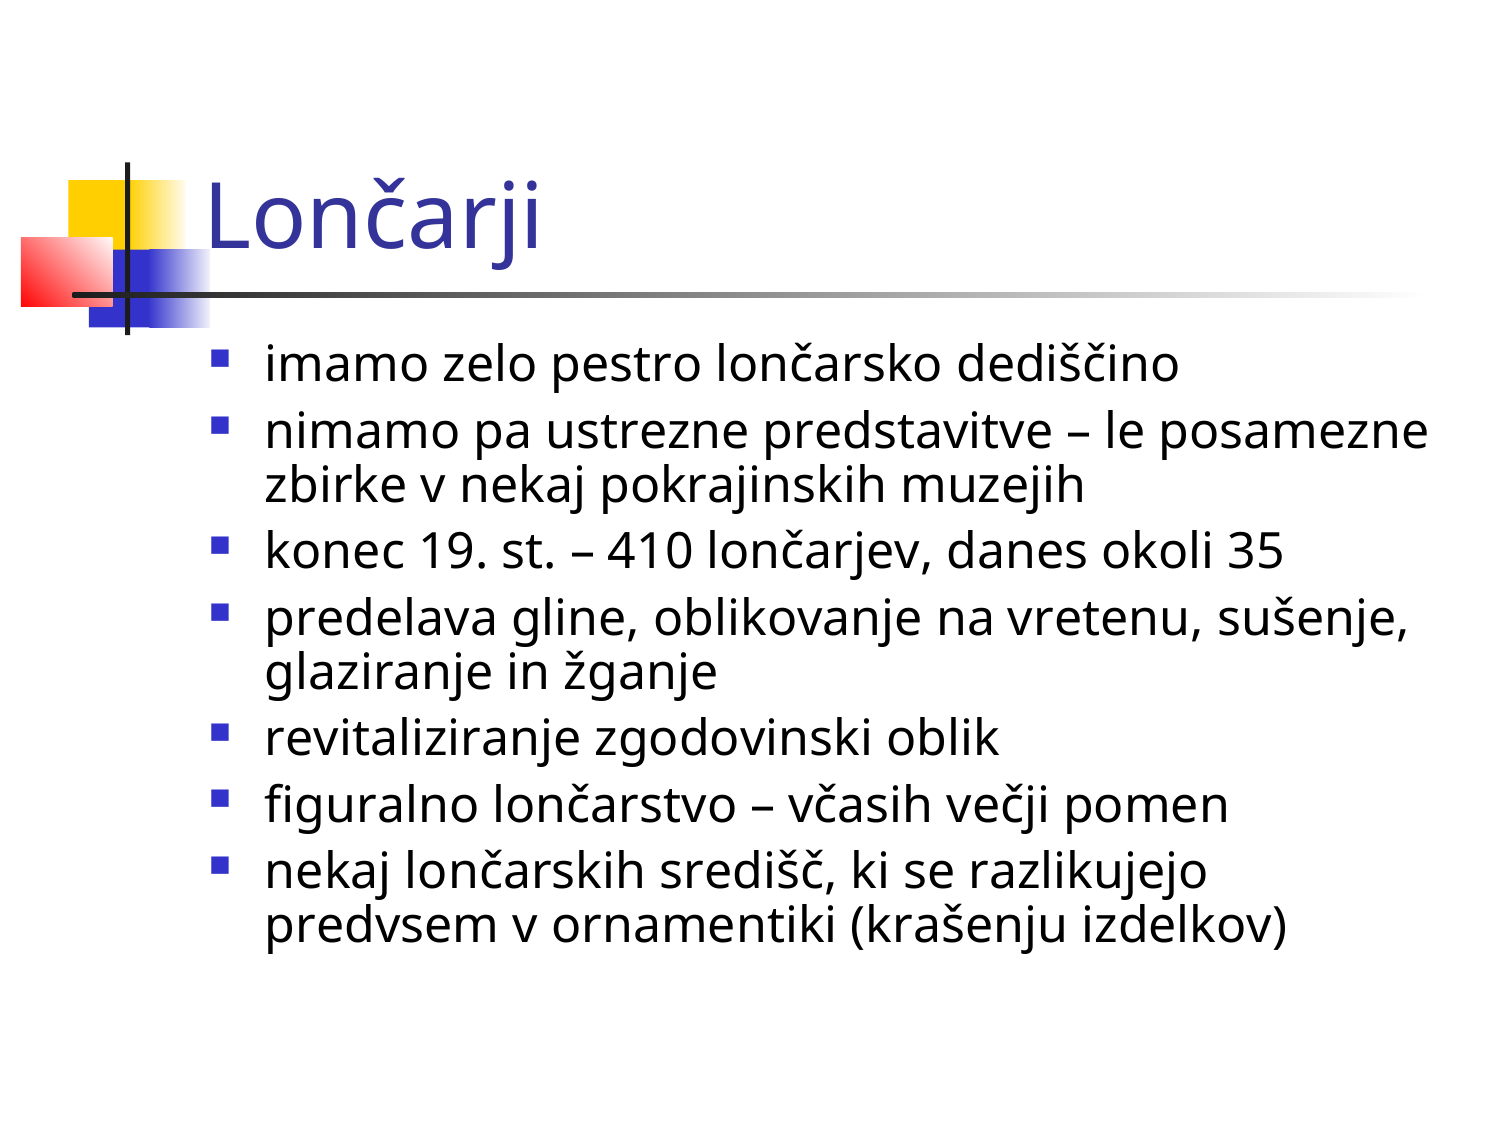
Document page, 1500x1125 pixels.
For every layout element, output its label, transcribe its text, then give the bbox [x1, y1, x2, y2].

list imamo zelo pestro lončarsko dediščino nimamo pa ustrezne predstavitve – le posamezne zbirke v nekaj pokrajinskih muzejih konec 19. st. – 410 lončarjev, danes okoli 35 predelava gline, oblikovanje na vretenu, sušenje, glaziranje in žganje revitaliziranje zgodovinski oblik figuralno lončarstvo – včasih večji pomen nekaj lončarskih središč, ki se razlikujejo predvsem v ornamentiki (krašenju izdelkov) [193, 331, 1469, 1007]
title Lončarji [188, 35, 1468, 276]
